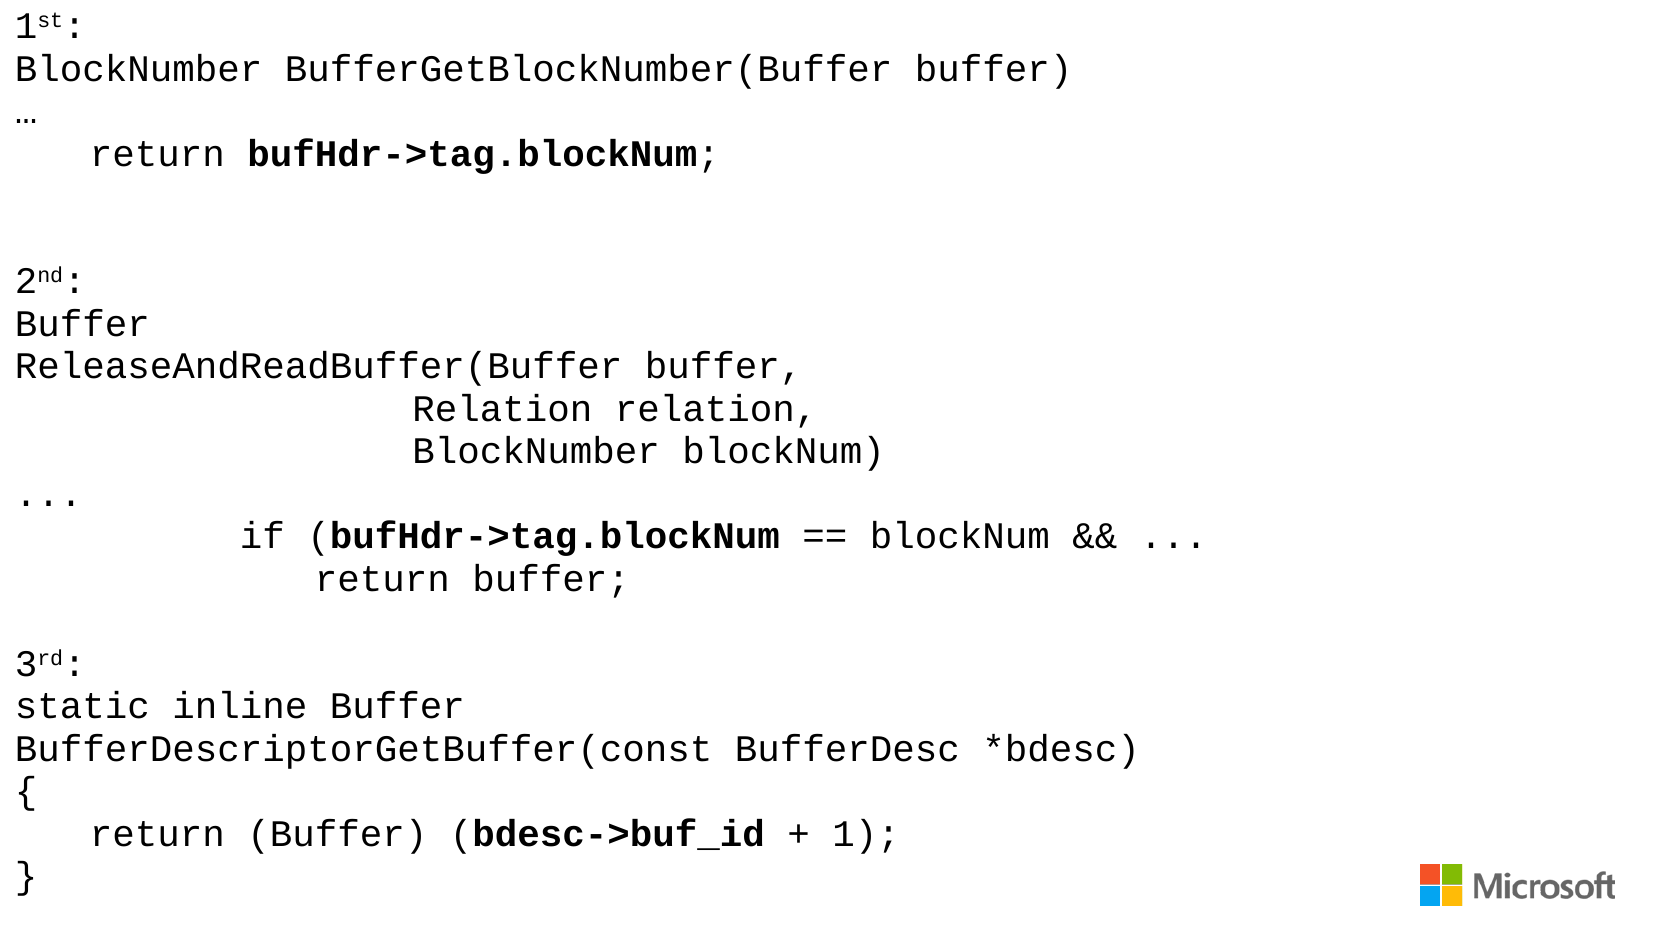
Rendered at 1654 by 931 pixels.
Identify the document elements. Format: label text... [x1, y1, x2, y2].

text_box 1st: BlockNumber BufferGetBlockNumber(Buffer buffer) … return bufHdr->tag.blockNum; 2nd: Buffer ReleaseAndReadBuffer(Buffer buffer, Relation relation, BlockNumber blockNum) ... if (bufHdr->tag.blockNum == blockNum && ... return buffer; 3rd: static inline Buffer BufferDescriptorGetBuffer(const BufferDesc *bdesc) { return (Buffer) (bdesc->buf_id + 1); } [0, 0, 1654, 931]
